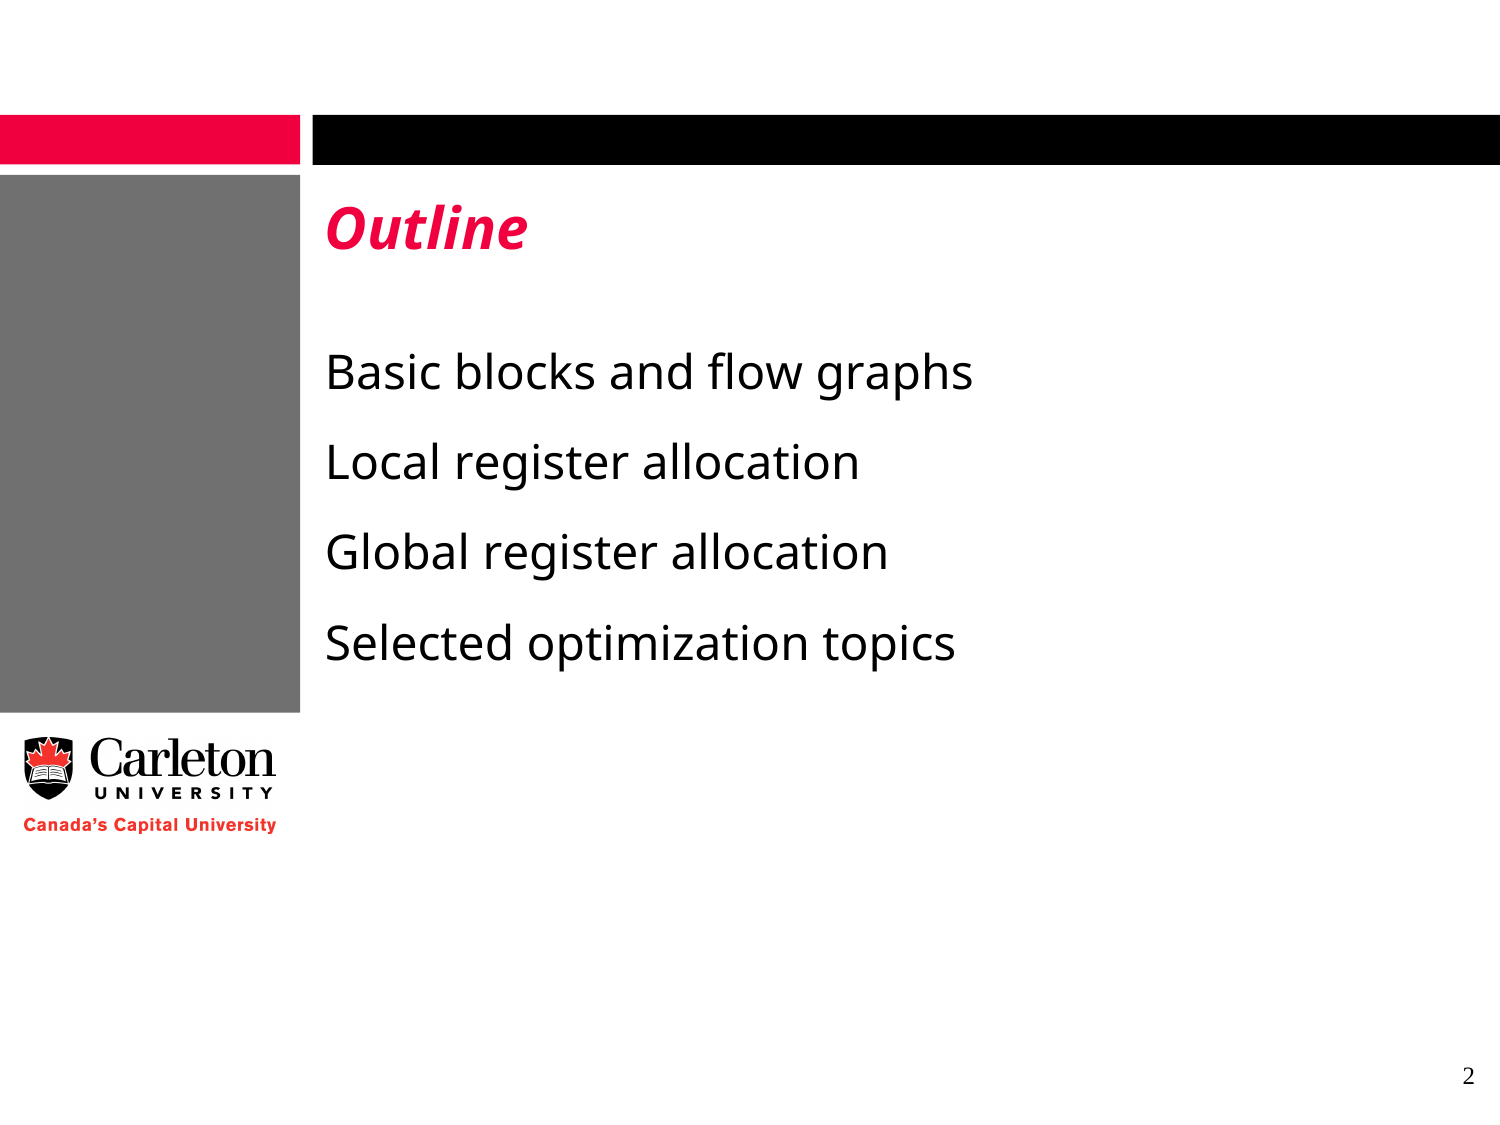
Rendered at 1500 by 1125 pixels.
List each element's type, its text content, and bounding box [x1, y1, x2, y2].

picture [24, 737, 276, 834]
list Basic blocks and flow graphs Local register allocation Global register allocation Selected optimization topics [324, 324, 1450, 1051]
title Outline [324, 187, 1450, 324]
